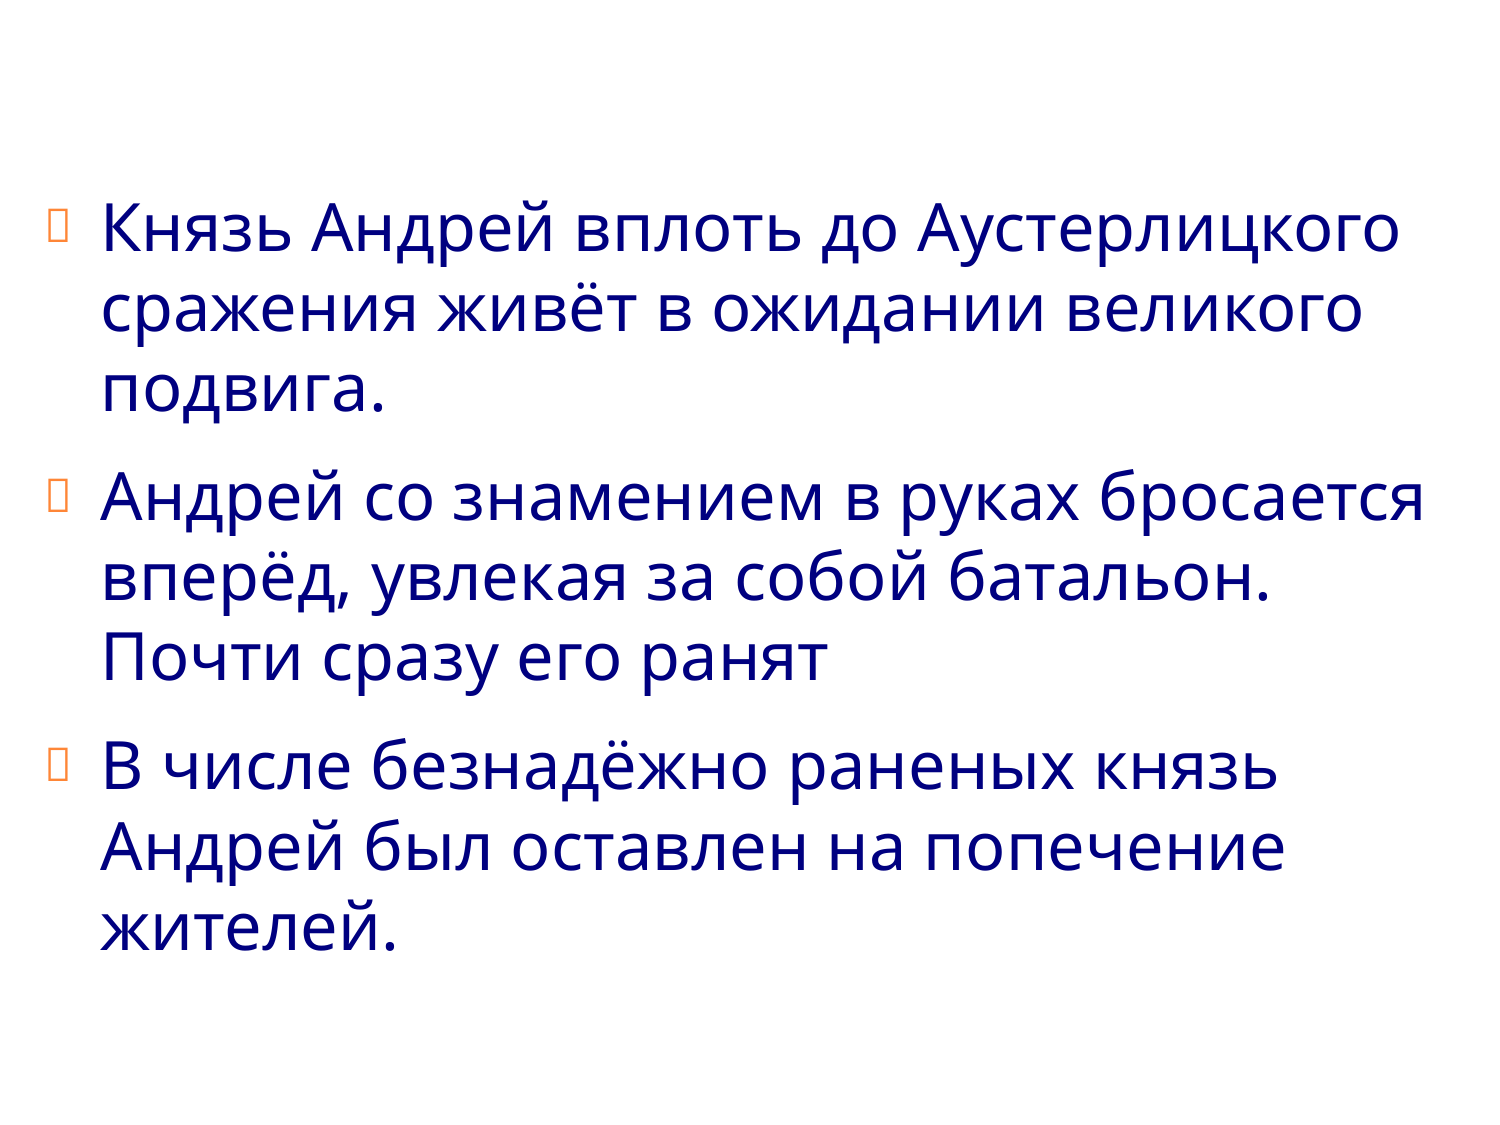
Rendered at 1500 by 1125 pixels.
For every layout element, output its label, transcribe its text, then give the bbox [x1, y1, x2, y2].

list Князь Андрей вплоть до Аустерлицкого сражения живёт в ожидании великого подвига. Андрей со знамением в руках бросается вперёд, увлекая за собой батальон. Почти сразу его ранят В числе безнадёжно раненых князь Андрей был оставлен на попечение жителей. [29, 177, 1455, 920]
